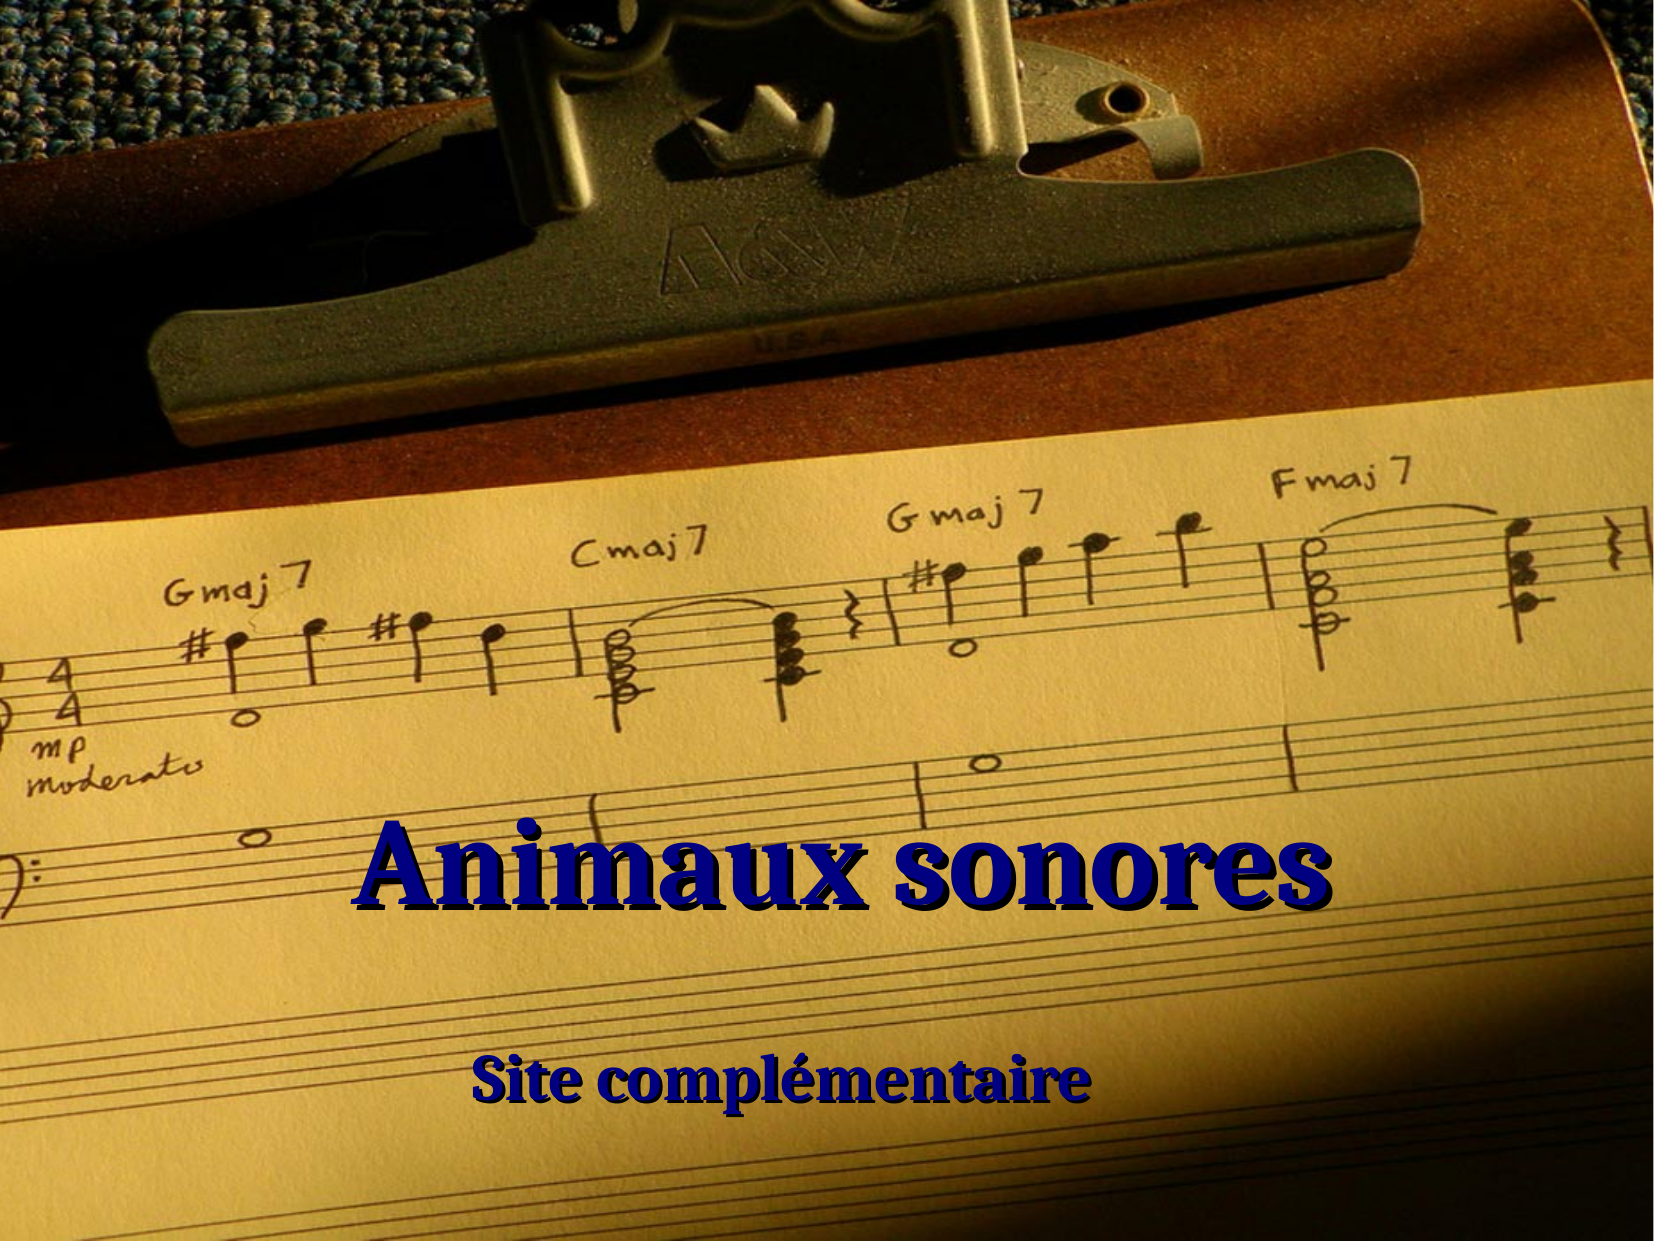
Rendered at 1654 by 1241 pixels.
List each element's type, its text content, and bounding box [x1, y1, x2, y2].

text_box Animaux sonores [88, 784, 1595, 1093]
text_box [324, 531, 1004, 603]
text_box Site complémentaire [29, 1033, 1536, 1241]
picture [0, 0, 1654, 1241]
